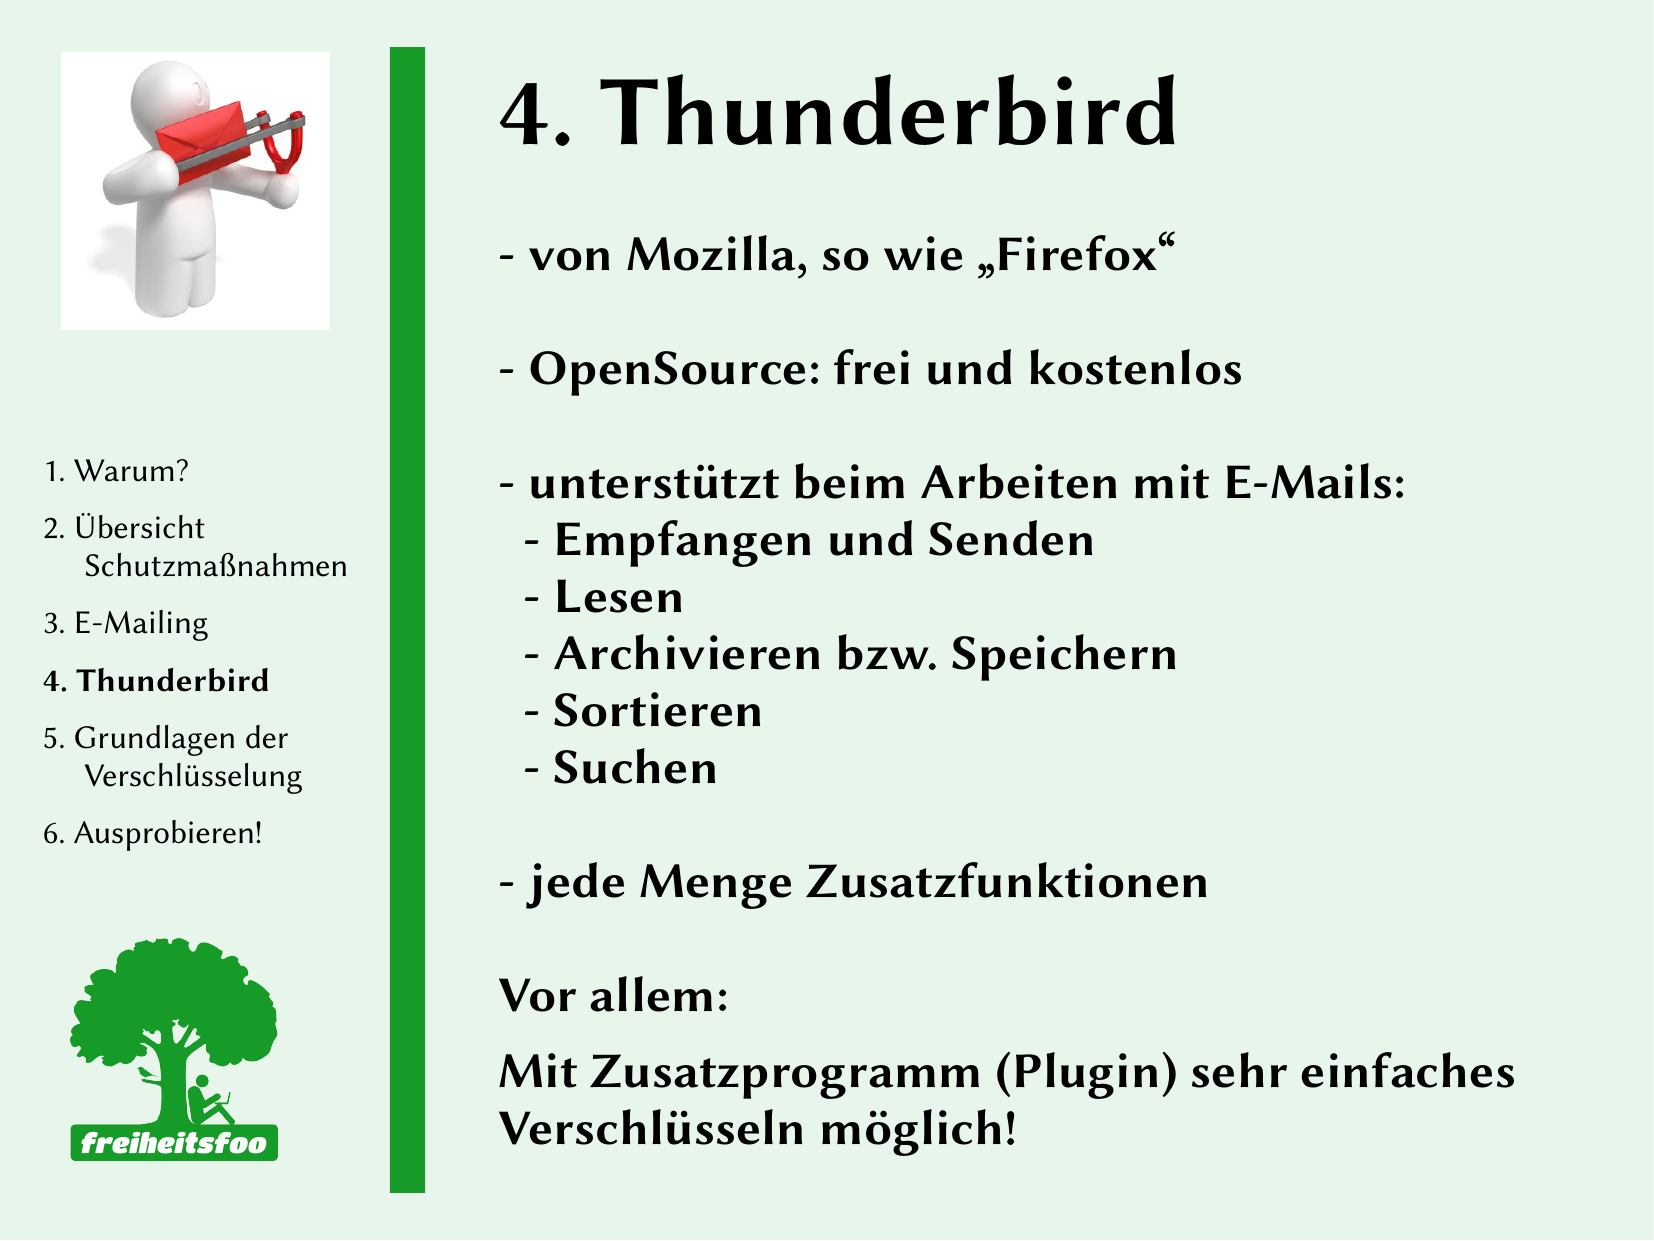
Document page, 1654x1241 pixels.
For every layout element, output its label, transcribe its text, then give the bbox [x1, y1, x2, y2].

text_box [389, 47, 426, 1193]
text_box 1. Warum? 2. Übersicht Schutzmaßnahmen 3. E-Mailing 4. Thunderbird 5. Grundlagen der Verschlüsselung 6. Ausprobieren! [28, 444, 395, 859]
picture [61, 52, 330, 330]
picture [70, 938, 278, 1162]
text_box 4. Thunderbird - von Mozilla, so wie „Firefox“ - OpenSource: frei und kostenlos - unterstützt beim Arbeiten mit E-Mails: - Empfangen und Senden - Lesen - Archivieren bzw. Speichern - Sortieren - Suchen - jede Menge Zusatzfunktionen Vor allem: Mit Zusatzprogramm (Plugin) sehr einfaches Verschlüsseln möglich! [484, 47, 1607, 1164]
